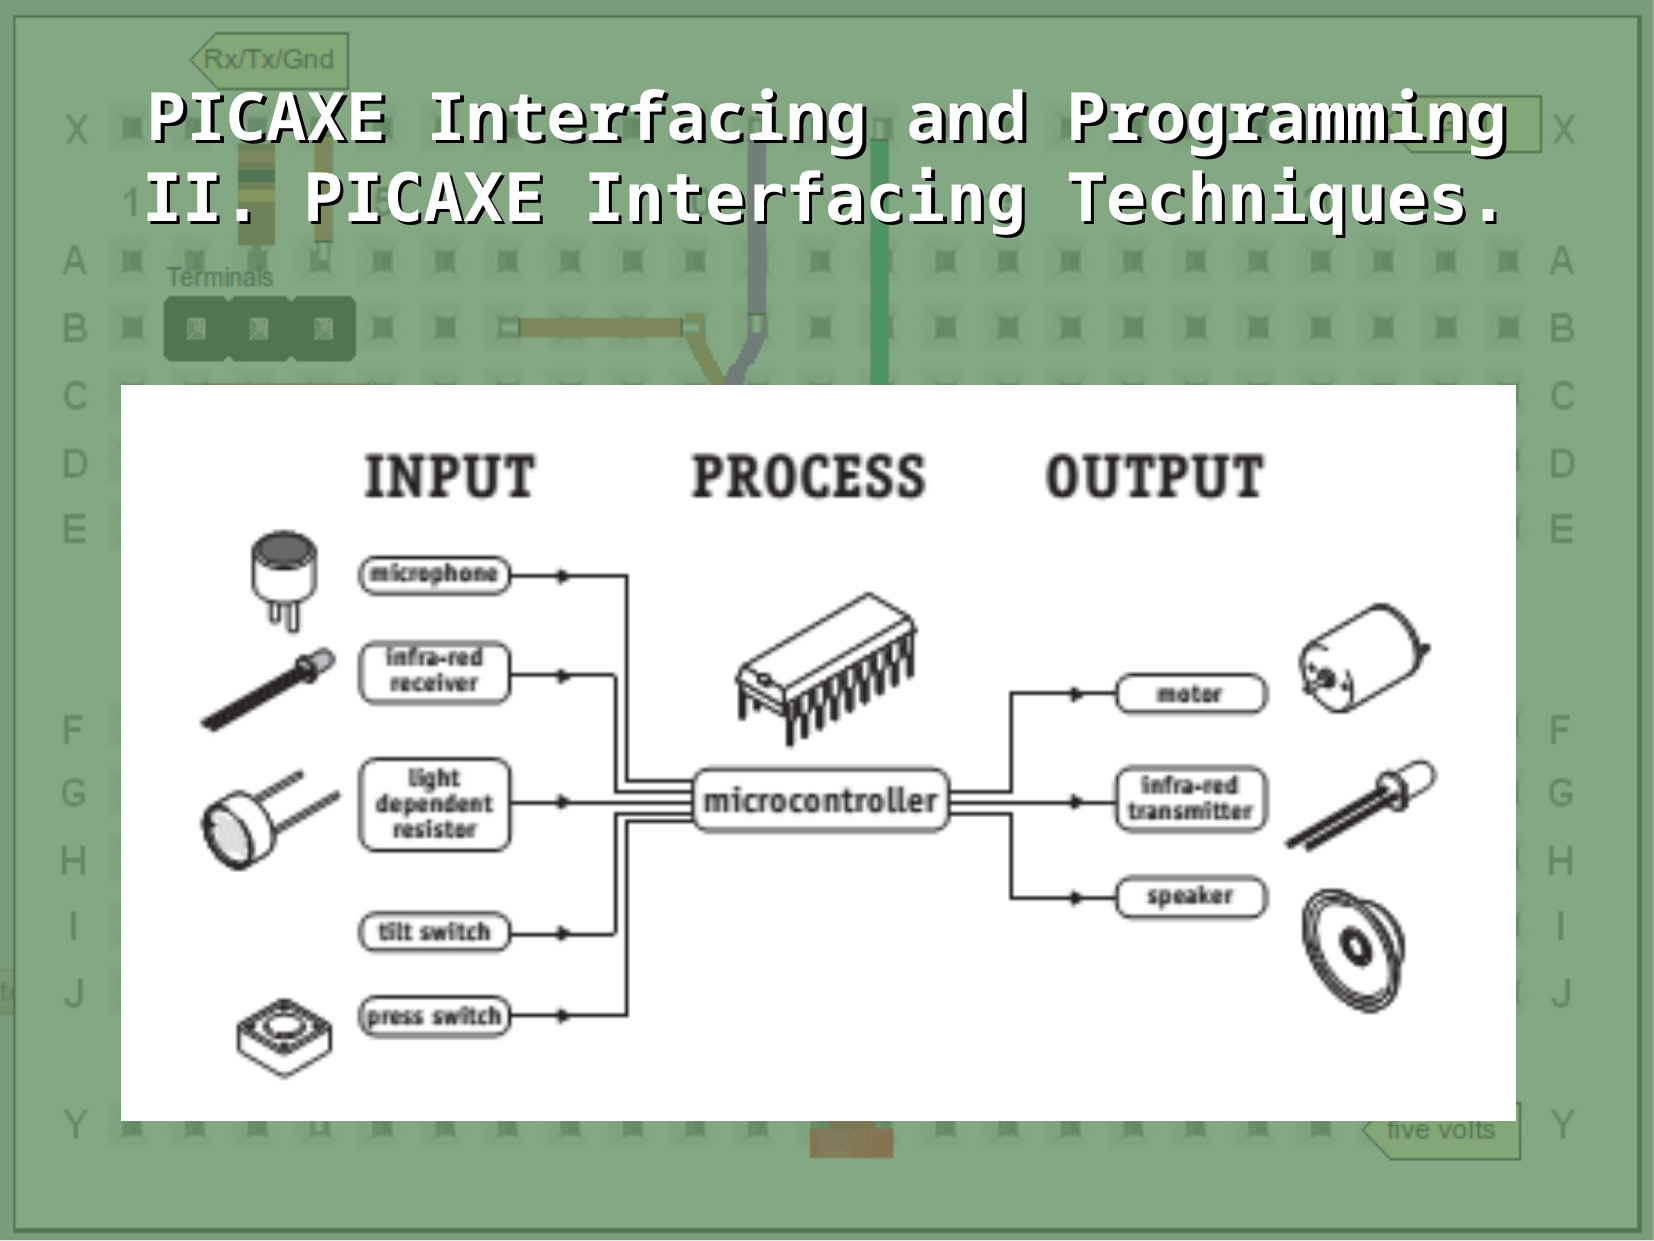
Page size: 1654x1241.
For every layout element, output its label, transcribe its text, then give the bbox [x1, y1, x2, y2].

text_box [71, 382, 1561, 1102]
title PICAXE Interfacing and Programming II. PICAXE Interfacing Techniques. [82, 37, 1571, 269]
picture [0, 0, 1654, 1241]
